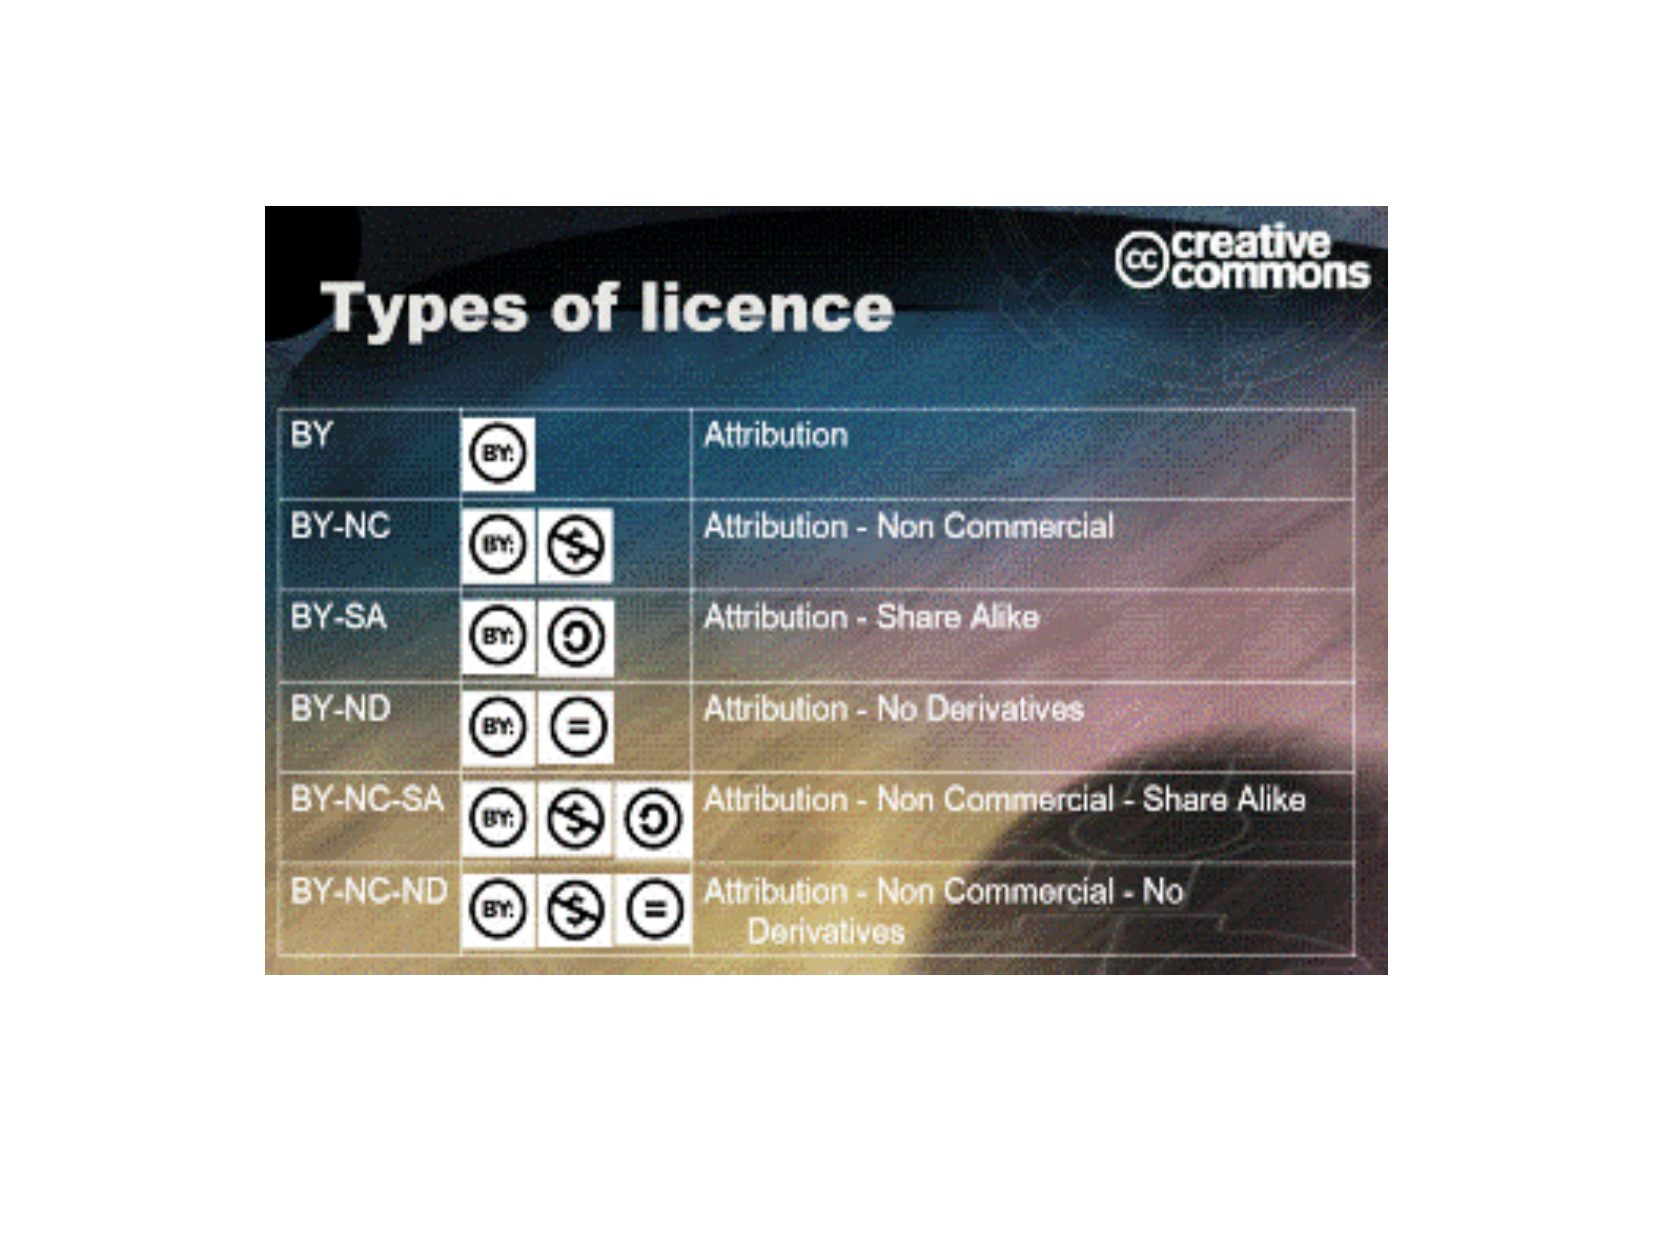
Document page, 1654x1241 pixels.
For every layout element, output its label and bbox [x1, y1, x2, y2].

picture [265, 206, 1388, 975]
